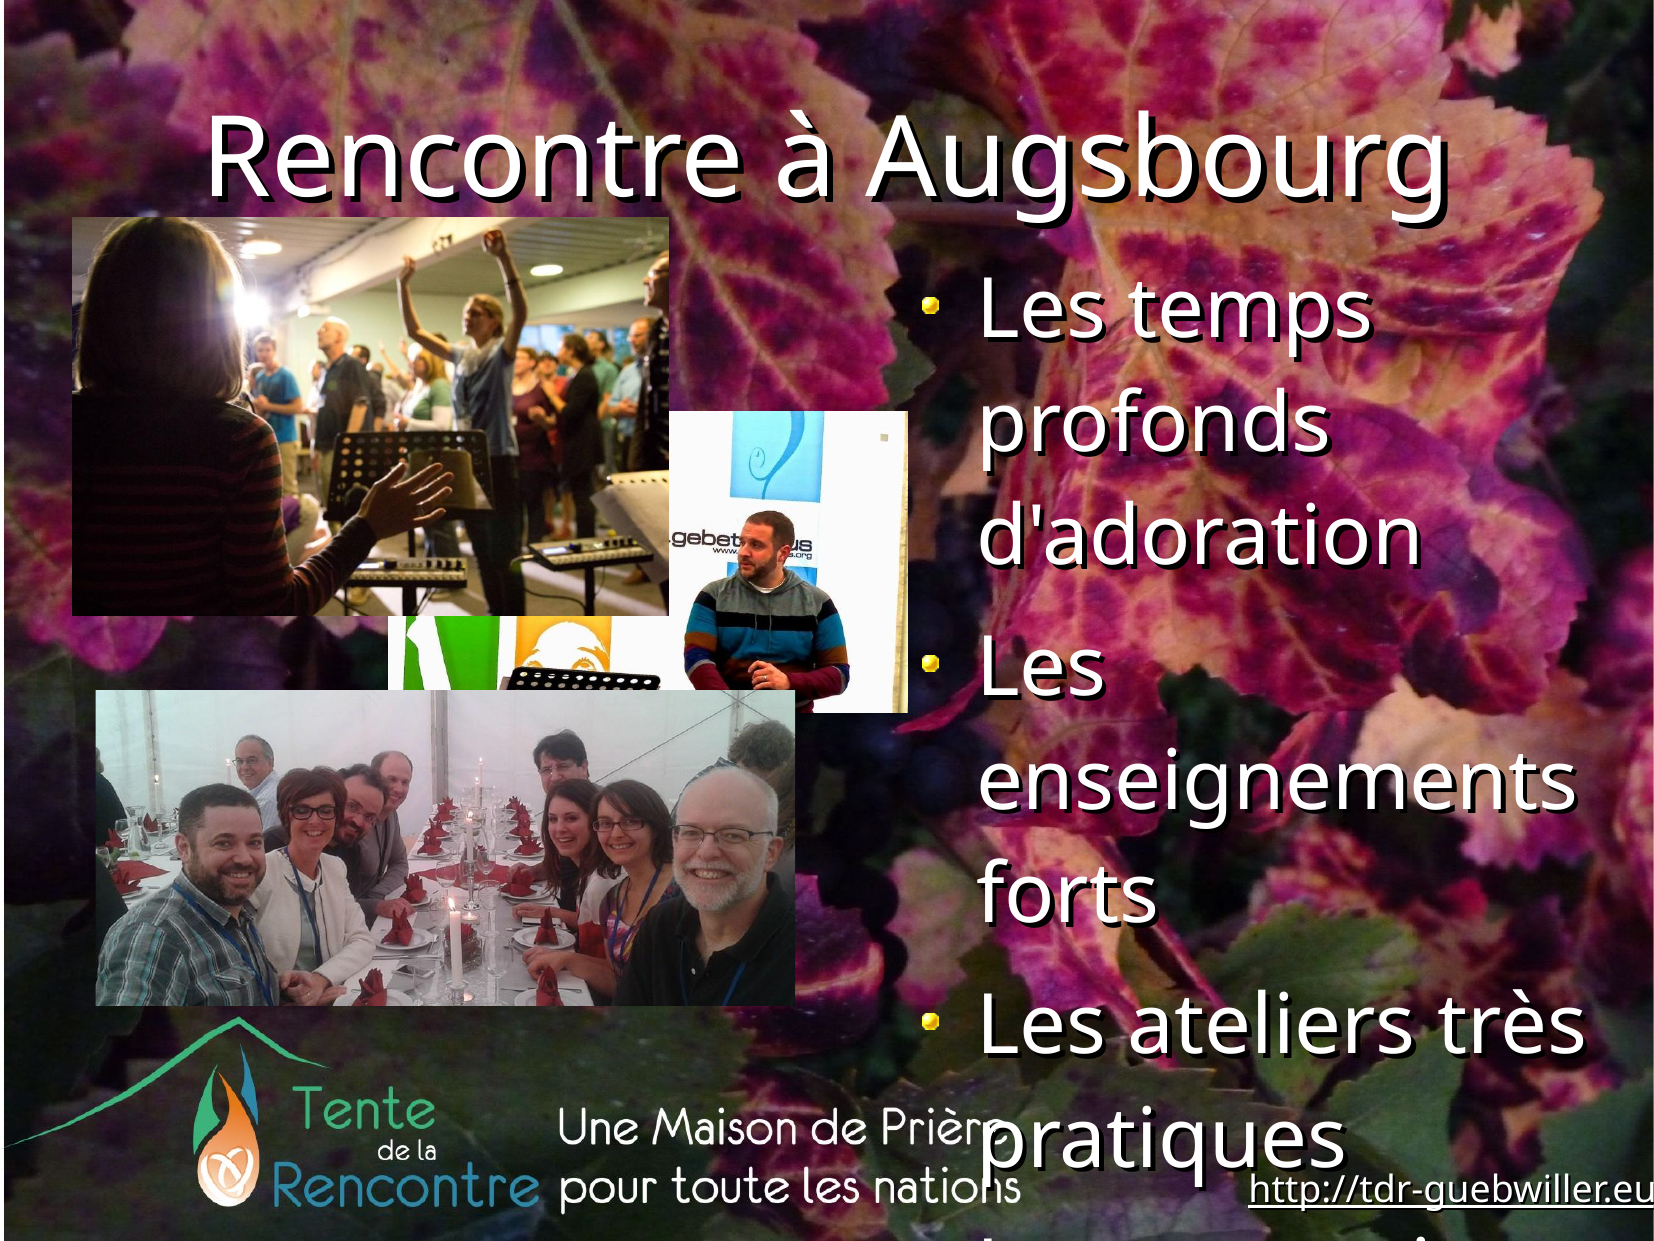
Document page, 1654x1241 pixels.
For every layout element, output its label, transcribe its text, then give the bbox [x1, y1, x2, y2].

picture [0, 0, 1654, 1241]
title Rencontre à Augsbourg [82, 49, 1571, 257]
picture [1306, 1186, 1316, 1200]
list Les temps profonds d'adoration Les enseignements forts Les ateliers très pratiques Les connexions privilégiées Les repas conviviaux [905, 248, 1632, 1071]
picture [1430, 1186, 1440, 1200]
